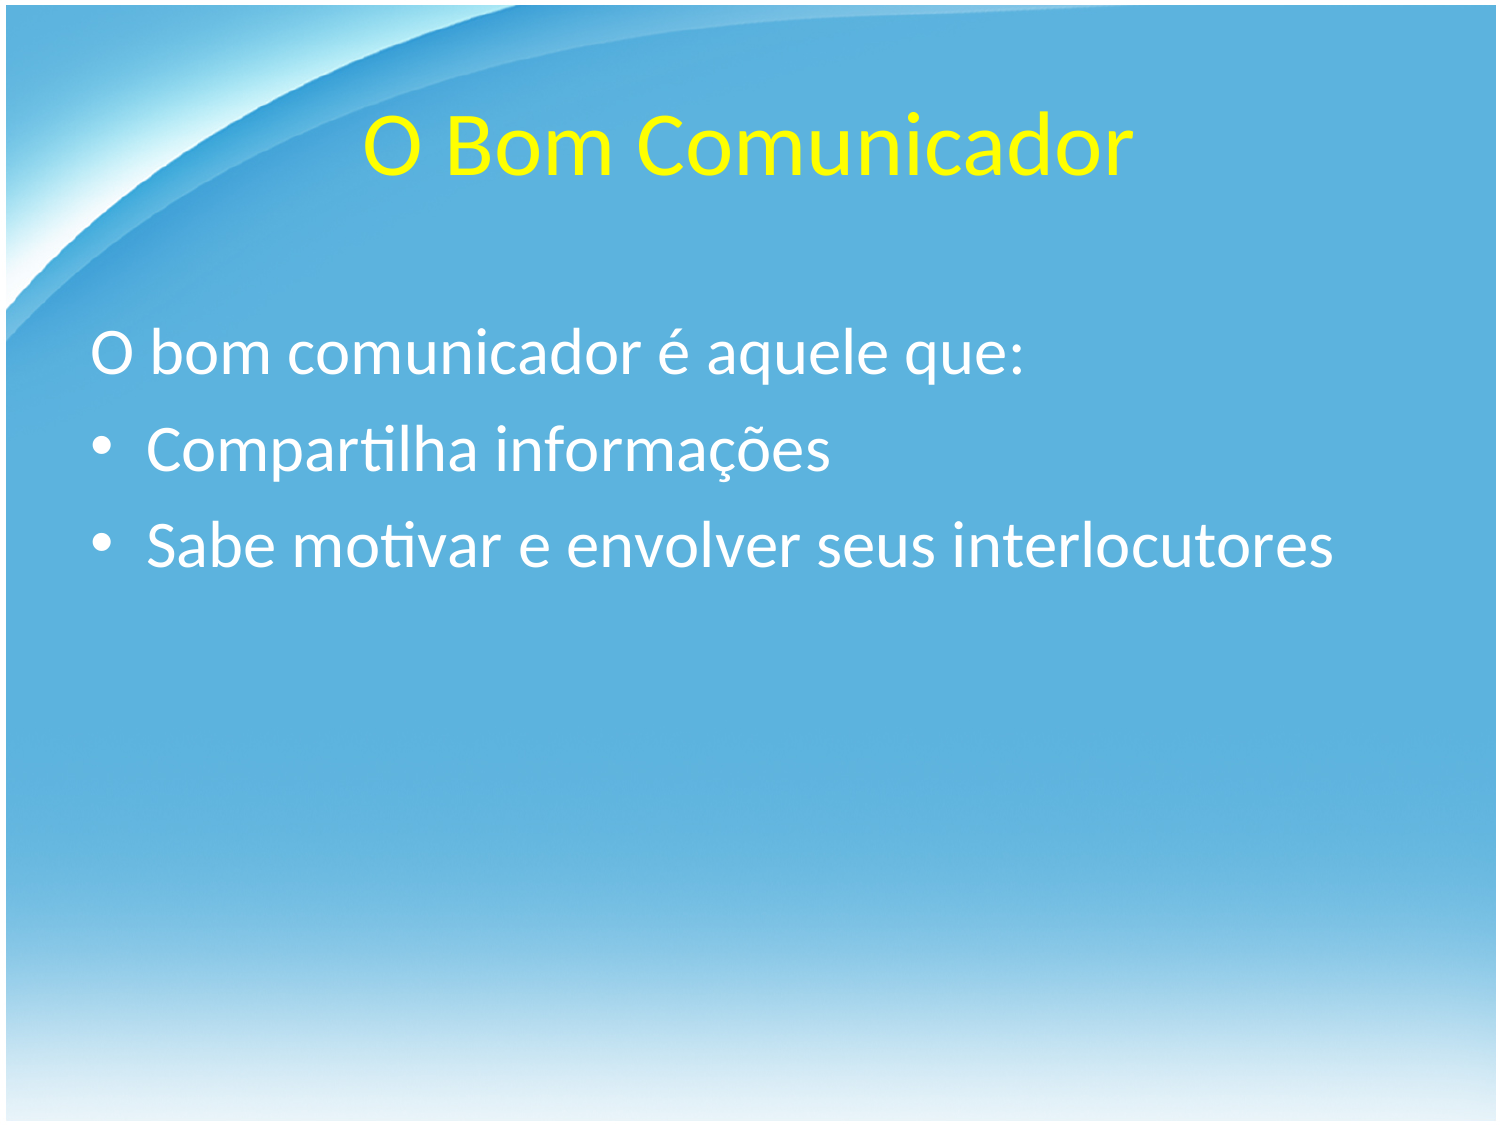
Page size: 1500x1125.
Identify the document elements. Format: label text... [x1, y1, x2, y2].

title O Bom Comunicador [75, 21, 1425, 257]
picture [0, 0, 1500, 1125]
text_box O bom comunicador é aquele que: Compartilha informações Sabe motivar e envolver seus interlocutores [75, 300, 1426, 1043]
